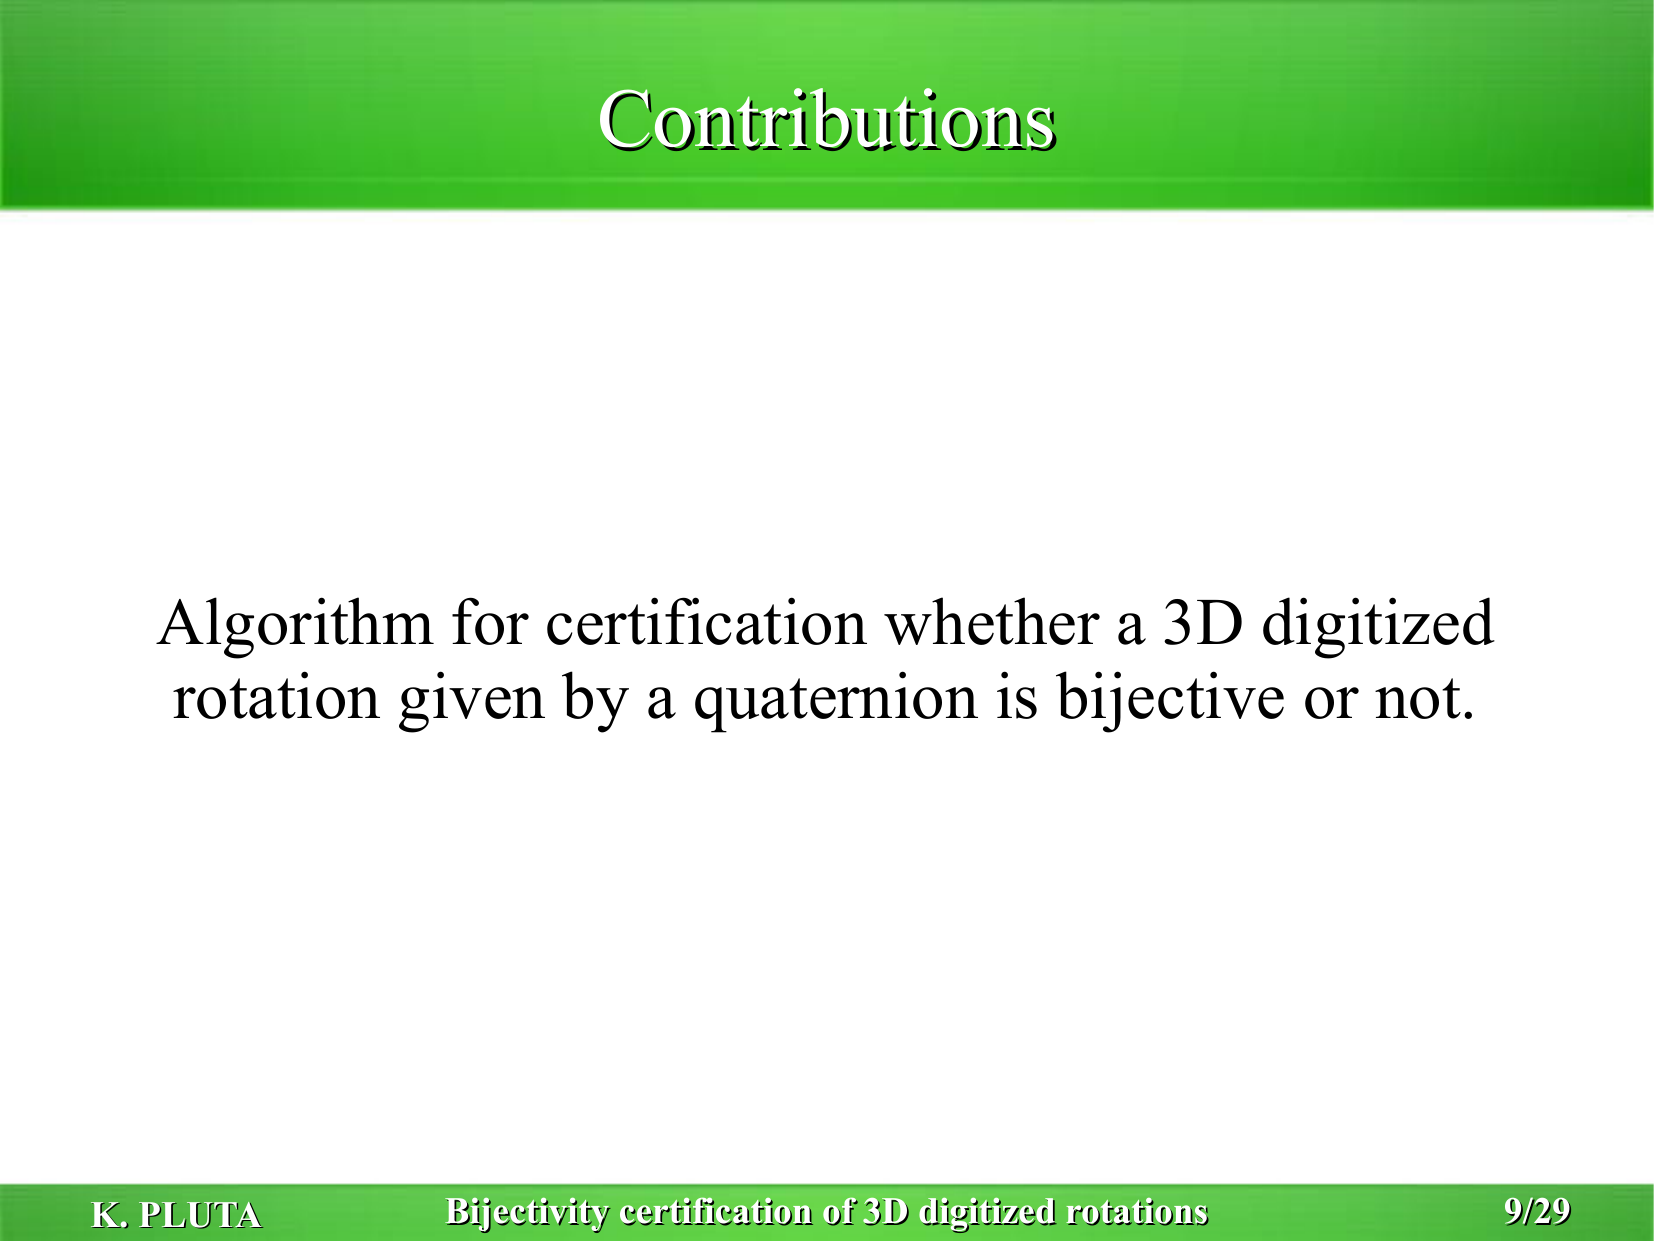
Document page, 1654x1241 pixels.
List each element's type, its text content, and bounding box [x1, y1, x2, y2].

title Contributions [82, 47, 1571, 189]
subtitle Algorithm for certification whether a 3D digitized rotation given by a quaternion is bijective or not. [82, 299, 1571, 1019]
picture [0, 0, 1654, 1241]
